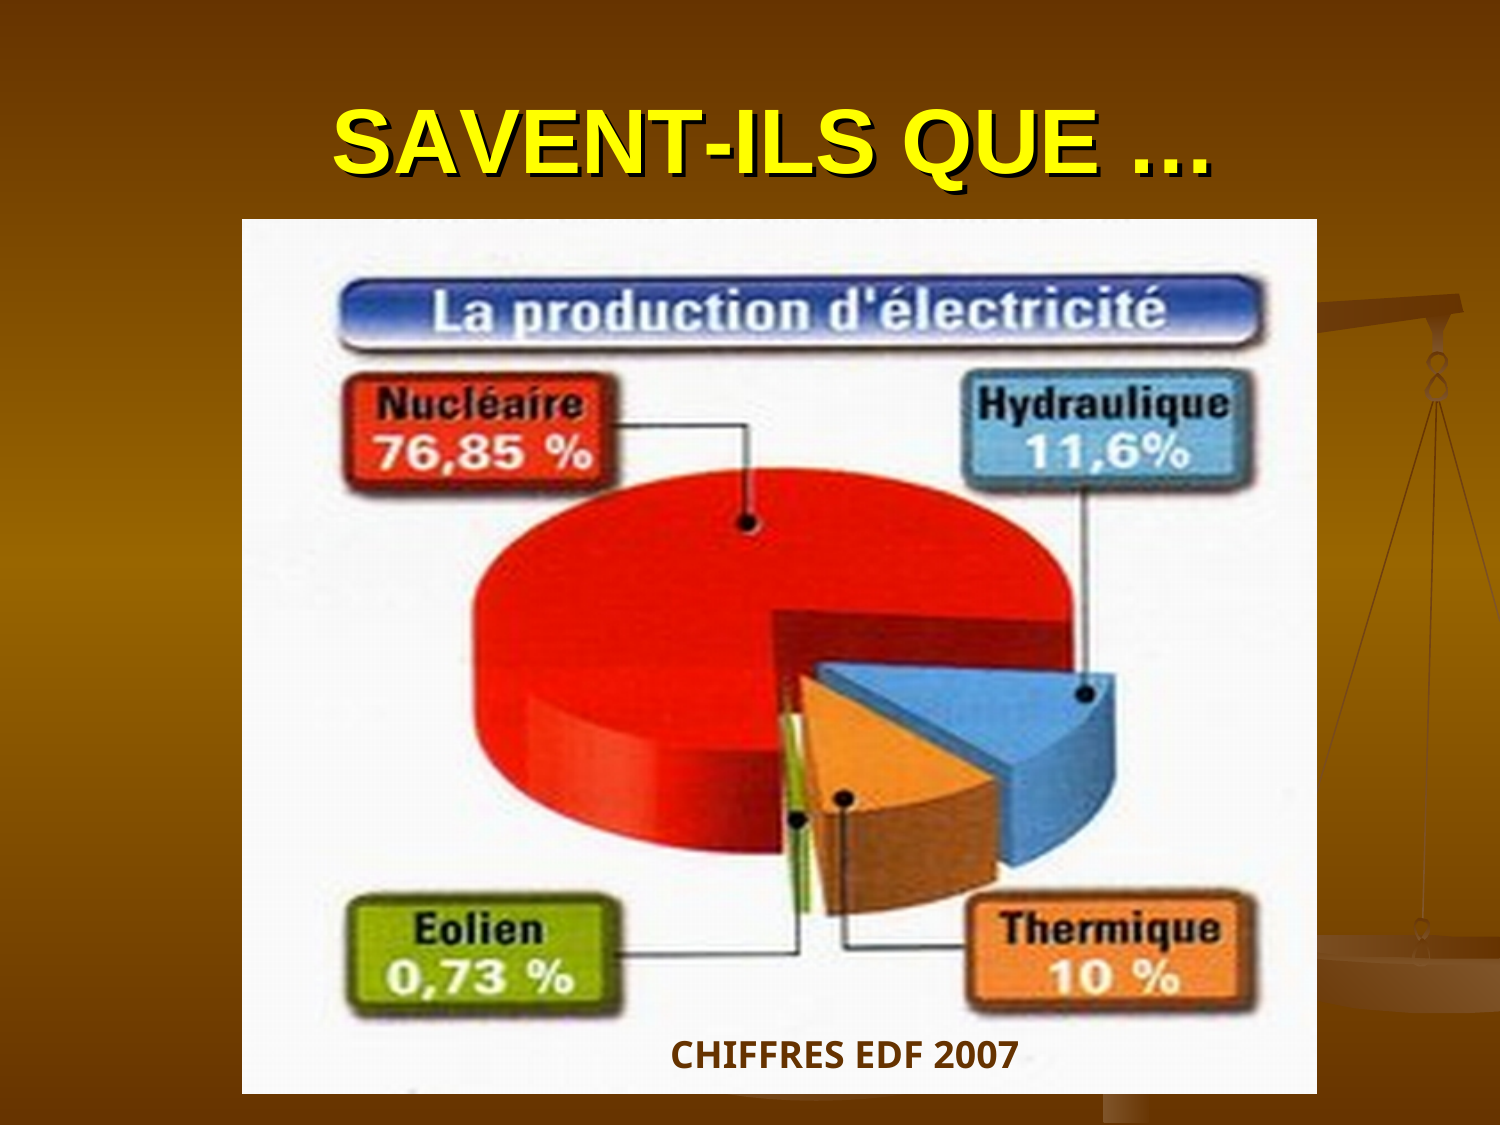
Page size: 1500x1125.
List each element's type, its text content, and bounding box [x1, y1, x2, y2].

picture [242, 219, 1317, 1094]
text_box CHIFFRES EDF 2007 [655, 1023, 1176, 1084]
title SAVENT-ILS QUE … [100, 42, 1451, 231]
